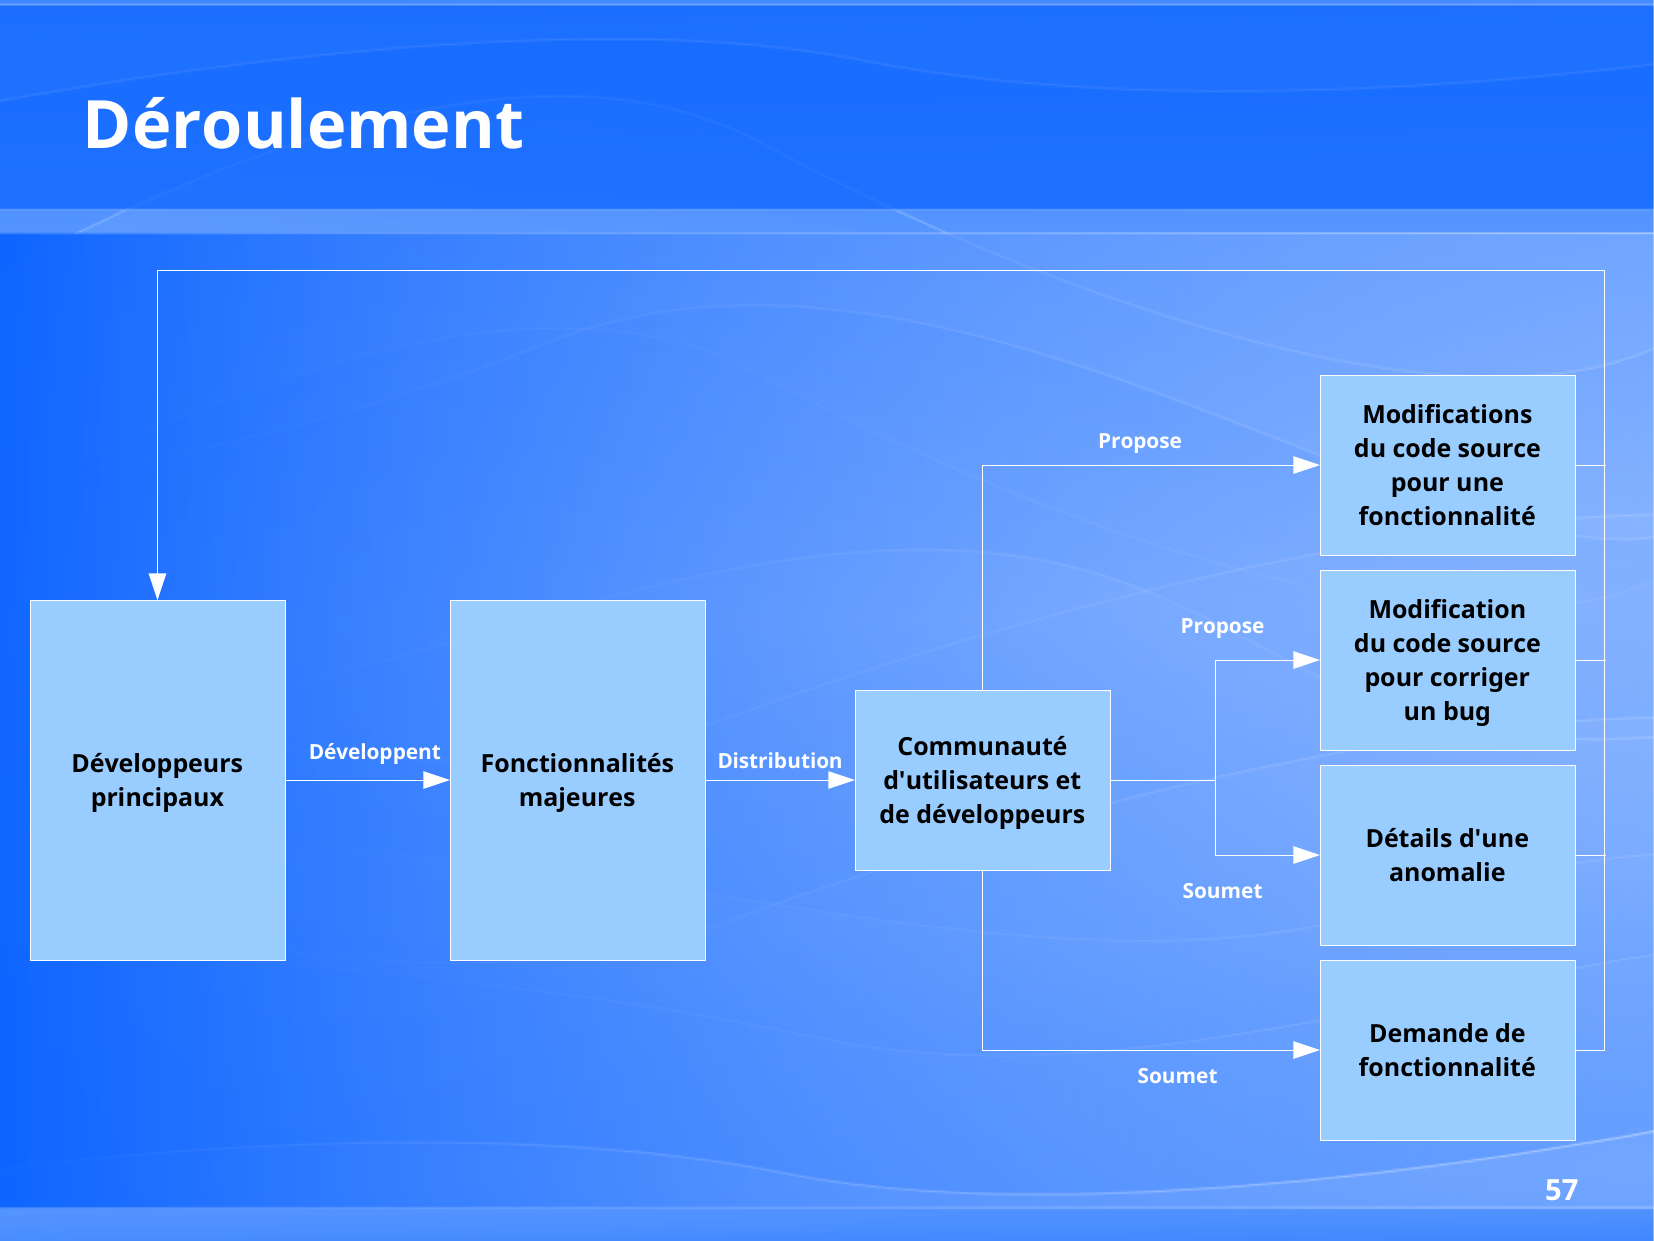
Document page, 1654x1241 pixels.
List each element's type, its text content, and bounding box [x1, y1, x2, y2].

text_box Développent [270, 731, 481, 771]
text_box Communauté d'utilisateurs et de développeurs [855, 690, 1111, 871]
text_box Demande de fonctionnalité [1320, 960, 1576, 1141]
text_box Détails d'une anomalie [1320, 765, 1576, 946]
text_box Propose [1035, 420, 1246, 460]
text_box Soumet [1110, 1055, 1246, 1095]
text_box Distribution [675, 740, 886, 780]
text_box Modifications du code source pour une fonctionnalité [1320, 375, 1576, 556]
text_box Modification du code source pour corriger un bug [1320, 570, 1576, 751]
text_box Propose [1155, 605, 1291, 645]
text_box Développeurs principaux [30, 600, 286, 961]
text_box Soumet [1155, 870, 1291, 910]
text_box Fonctionnalités majeures [450, 600, 706, 961]
picture [0, 0, 1654, 1241]
title Déroulement [23, 15, 1625, 229]
